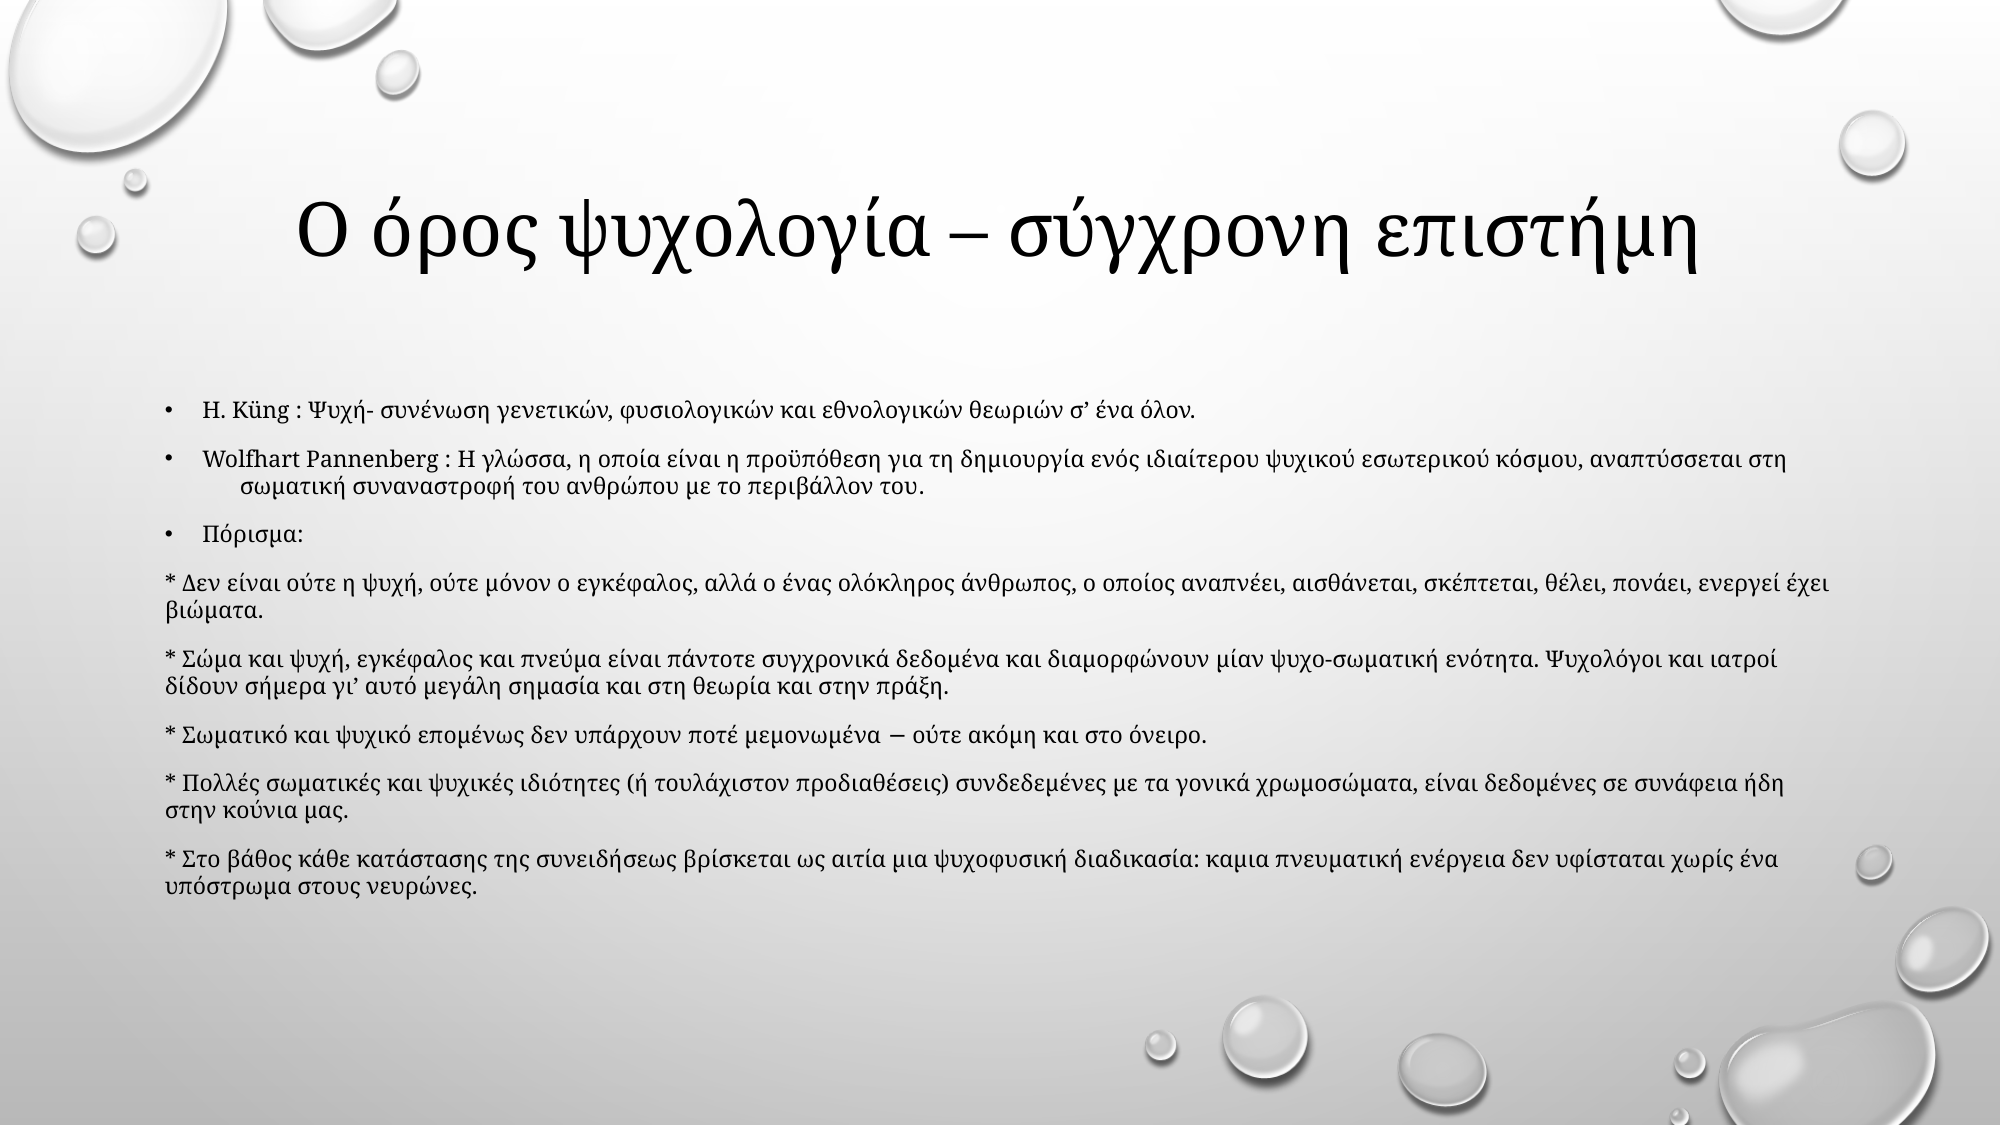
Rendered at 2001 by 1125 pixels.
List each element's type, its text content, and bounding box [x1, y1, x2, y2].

title Ο όρος ψυχολογία – σύγχρονη επιστήμη [149, 101, 1851, 364]
list H. Küng : Ψυχή- συνένωση γενετικών, φυσιολογικών και εθνολογικών θεωριών σ’ ένα όλον. Wolfhart Pannenberg : Η γλώσσα, η οποία είναι η προϋπόθεση για τη δημιουργία ενός ιδιαίτερου ψυχικού εσωτερικού κόσμου, αναπτύσσεται στη σωματική συναναστροφή του ανθρώπου με το περιβάλλον του. Πόρισμα: * Δεν είναι ούτε η ψυχή, ούτε μόνον ο εγκέφαλος, αλλά ο ένας ολόκληρος άνθρωπος, ο οποίος αναπνέει, αισθάνεται, σκέπτεται, θέλει, πονάει, ενεργεί έχει βιώματα. * Σώμα και ψυχή, εγκέφαλος και πνεύμα είναι πάντοτε συγχρονικά δεδομένα και διαμορφώνουν μίαν ψυχο-σωματική ενότητα. Ψυχολόγοι και ιατροί δίδουν σήμερα γι’ αυτό μεγάλη σημασία και στη θεωρία και στην πράξη. * Σωματικό και ψυχικό επομένως δεν υπάρχουν ποτέ μεμονωμένα − ούτε ακόμη και στο όνειρο. * Πολλές σωματικές και ψυχικές ιδιότητες (ή τουλάχιστον προδιαθέσεις) συνδεδεμένες με τα γονικά χρωμοσώματα, είναι δεδομένες σε συνάφεια ήδη στην κούνια μας. * Στο βάθος κάθε κατάστασης της συνειδήσεως βρίσκεται ως αιτία μια ψυχοφυσική διαδικασία: καμια πνευματική ενέργεια δεν υφίσταται χωρίς ένα υπόστρωμα στους νευρώνες. [149, 388, 1850, 950]
